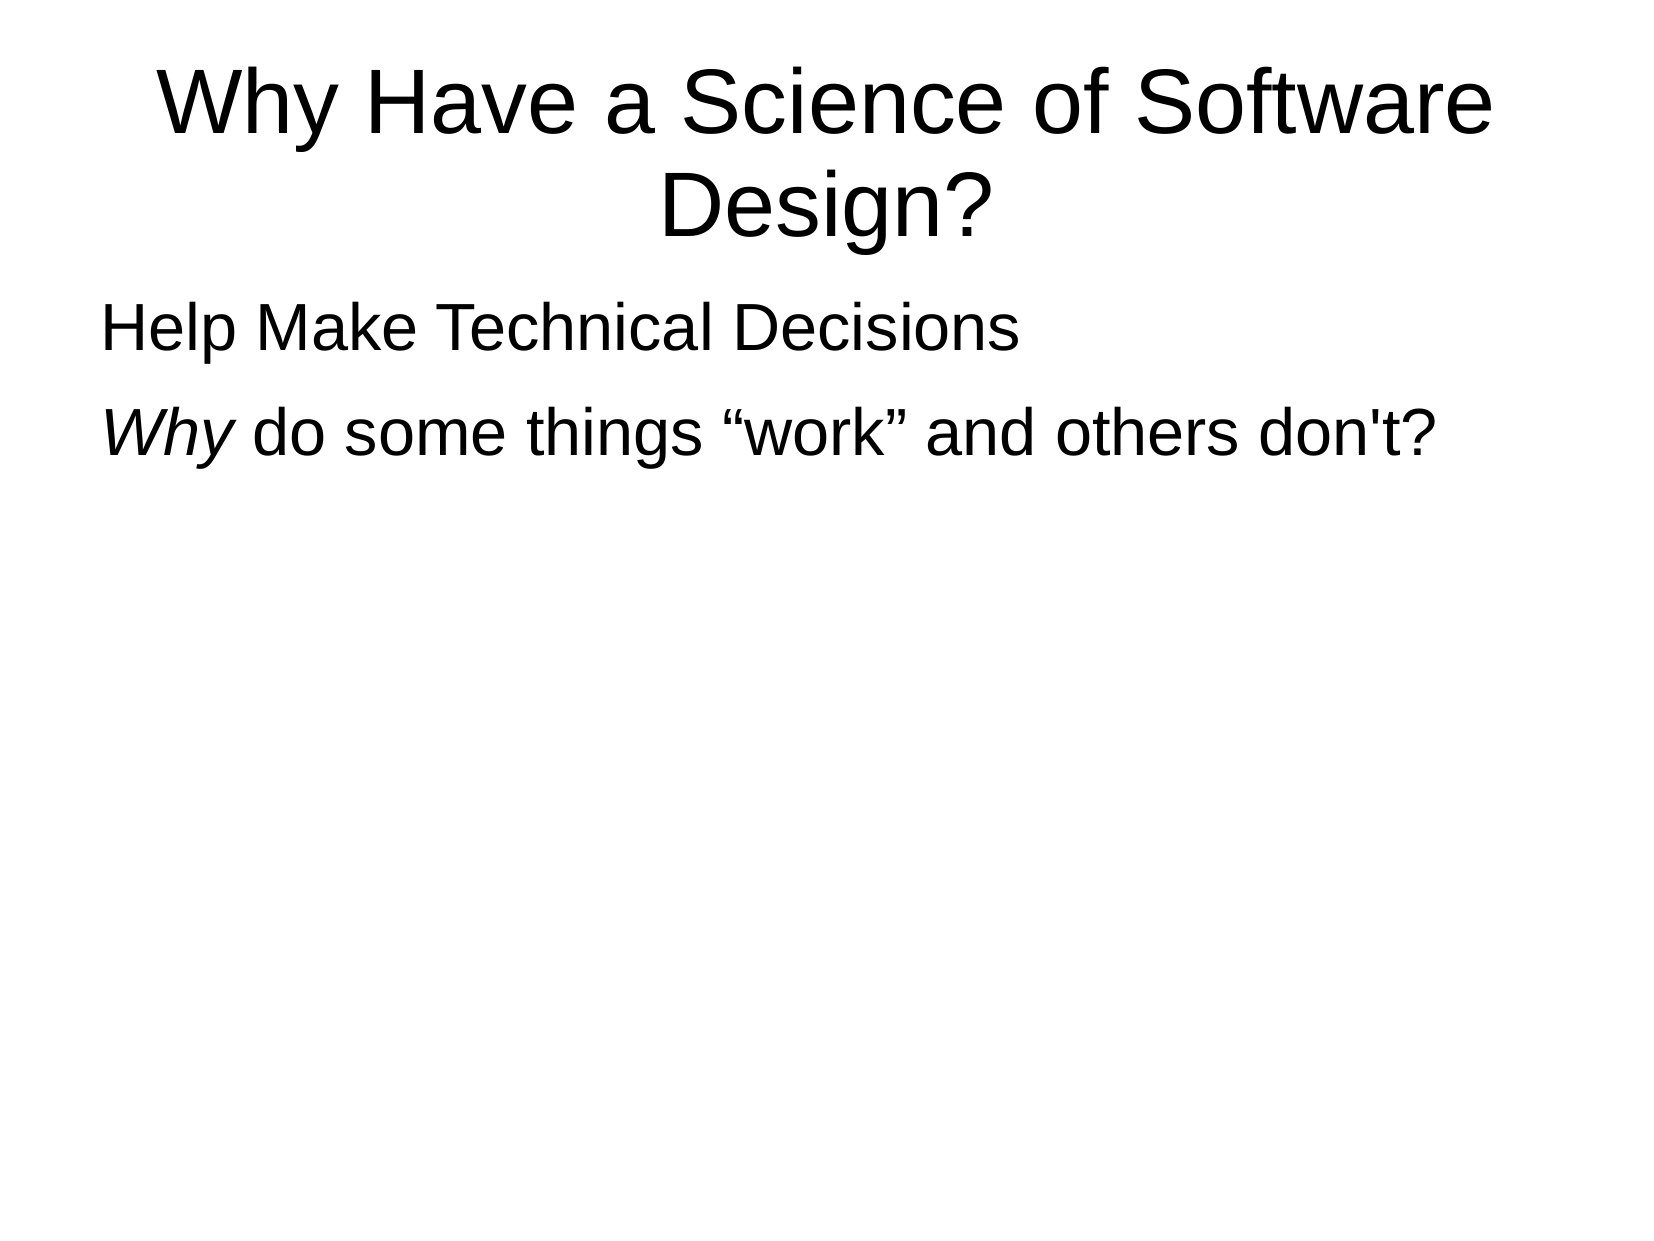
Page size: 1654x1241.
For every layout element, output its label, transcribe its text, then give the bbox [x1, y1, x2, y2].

title Why Have a Science of Software Design? [82, 50, 1571, 256]
list Help Make Technical Decisions Why do some things “work” and others don't? [82, 290, 1571, 1094]
